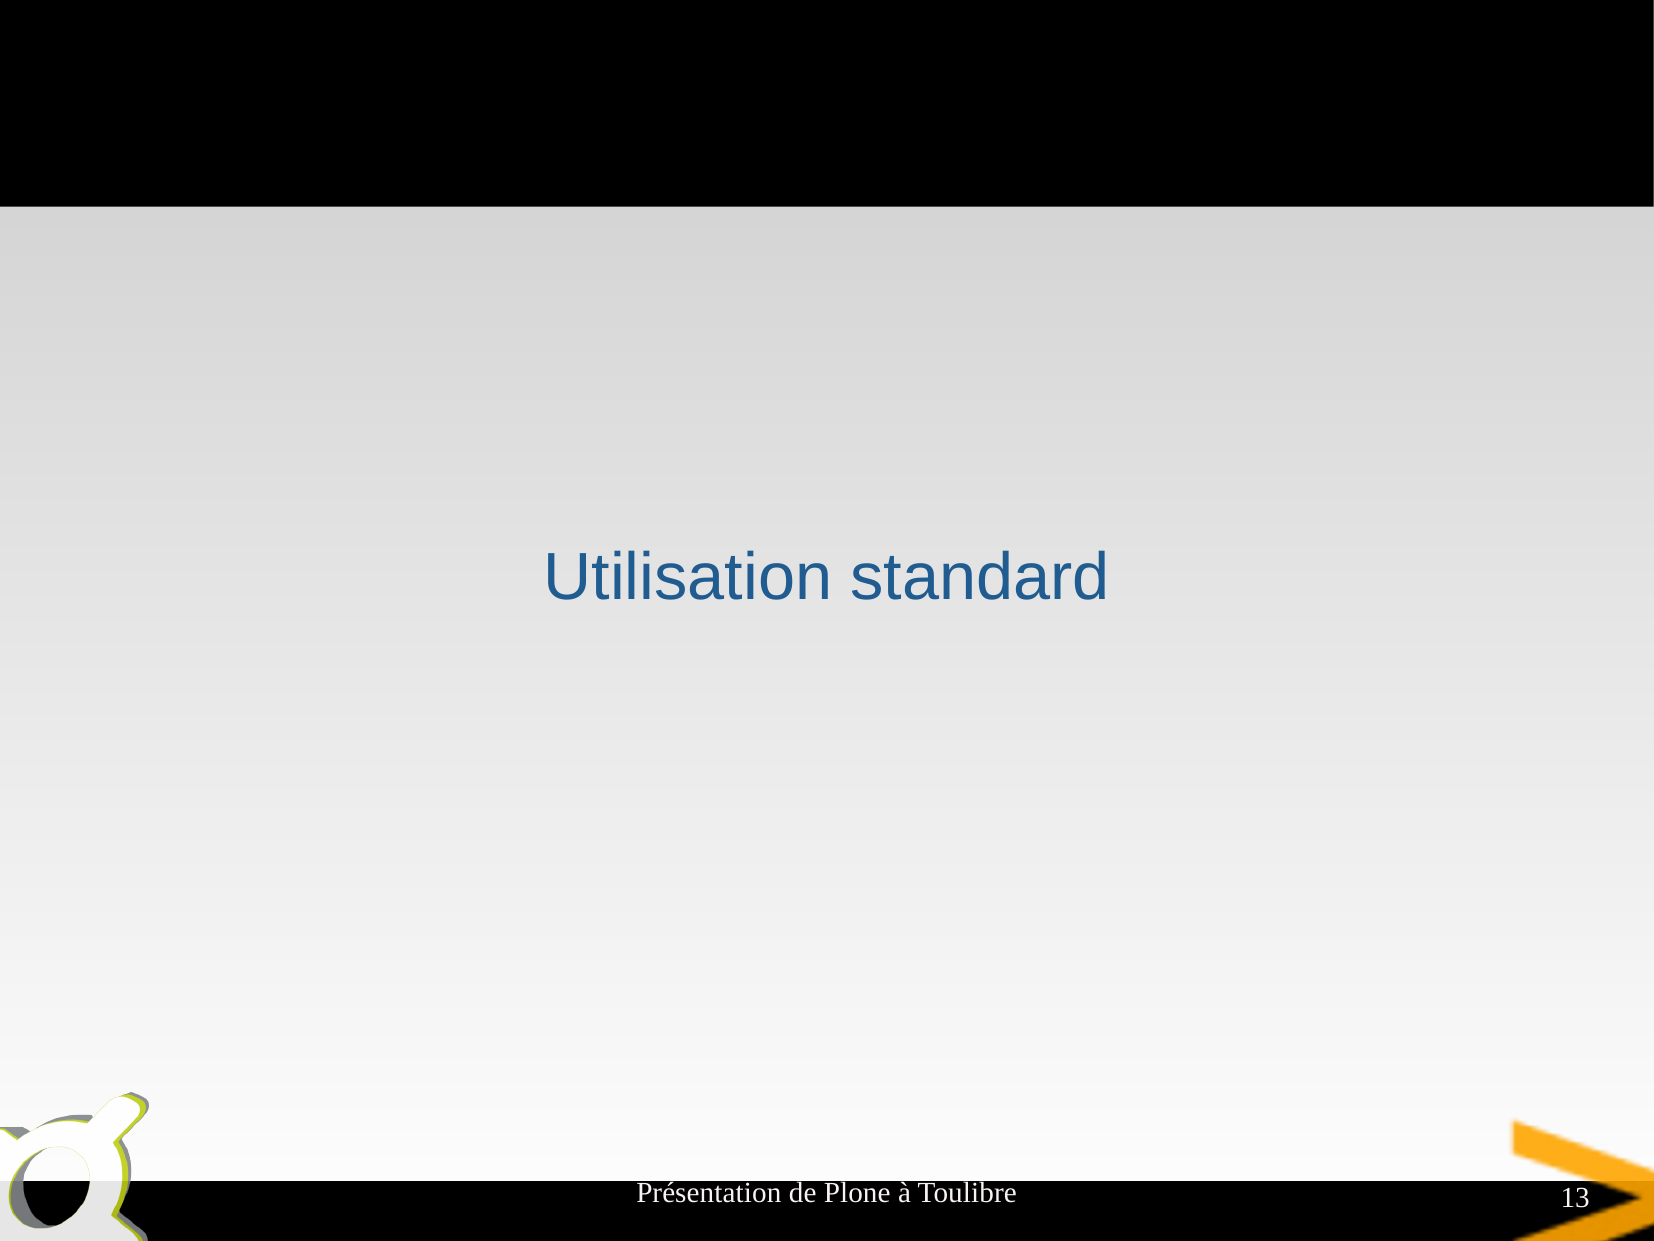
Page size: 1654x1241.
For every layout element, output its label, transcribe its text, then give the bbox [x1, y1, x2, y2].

subtitle Utilisation standard [177, 29, 1477, 1123]
picture [1505, 1181, 1654, 1241]
picture [0, 1181, 149, 1241]
